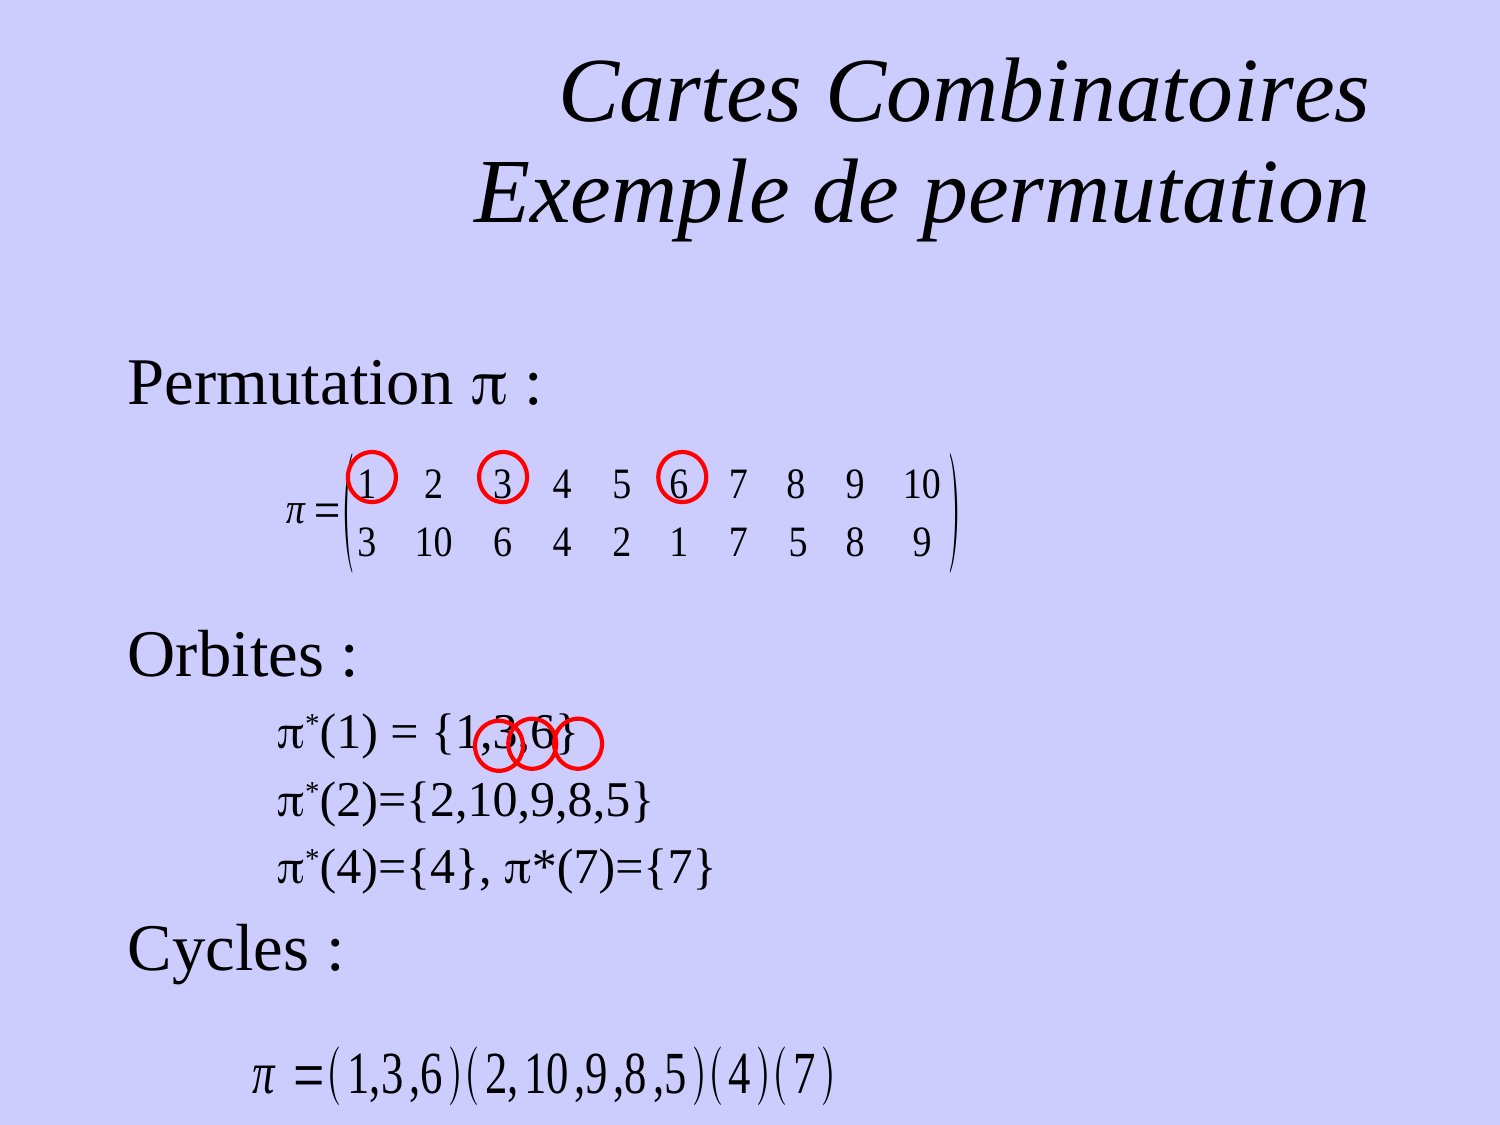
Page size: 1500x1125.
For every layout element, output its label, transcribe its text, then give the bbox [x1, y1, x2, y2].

chart [238, 1037, 850, 1111]
chart [273, 450, 972, 576]
chart [661, 455, 704, 499]
chart [351, 455, 393, 499]
title Cartes Combinatoires Exemple de permutation [112, 31, 1388, 250]
chart [482, 455, 524, 499]
list Permutation  : Orbites : *(1) = {1,3,6} *(2)={2,10,9,8,5} *(4)={4}, *(7)={7} Cycles : [112, 337, 1388, 1036]
